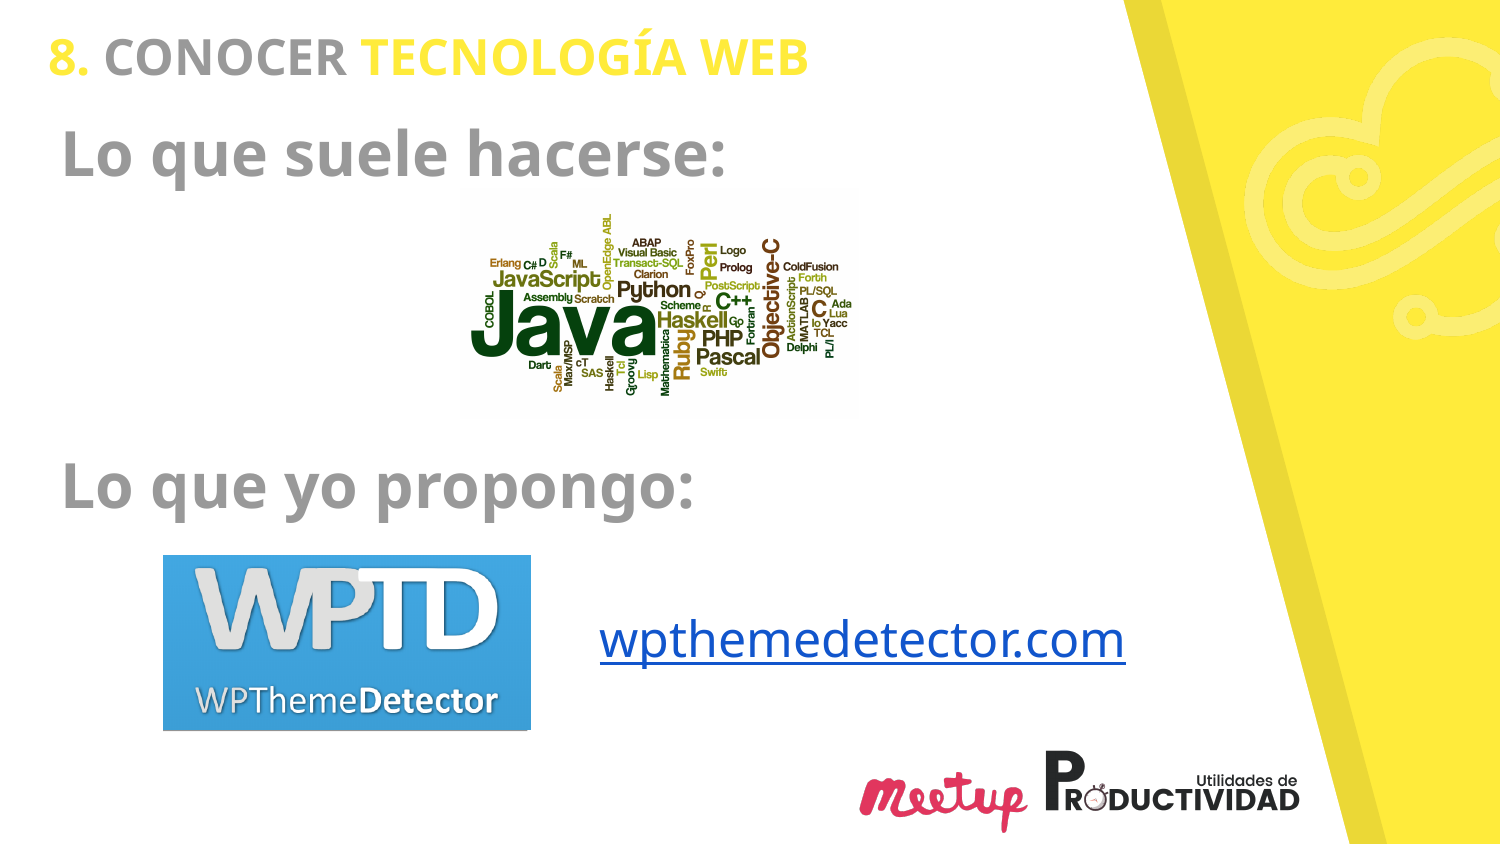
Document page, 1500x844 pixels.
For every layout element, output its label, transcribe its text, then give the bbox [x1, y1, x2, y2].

title 8. CONOCER TECNOLOGÍA WEB [33, 17, 1124, 94]
picture [1042, 746, 1302, 811]
title Lo que yo propongo: [45, 428, 883, 540]
title Lo que suele hacerse: [45, 107, 794, 197]
picture [163, 555, 531, 730]
picture [1236, 23, 1500, 351]
picture [858, 769, 1030, 835]
title wpthemedetector.com [584, 599, 1202, 685]
picture [460, 188, 859, 419]
